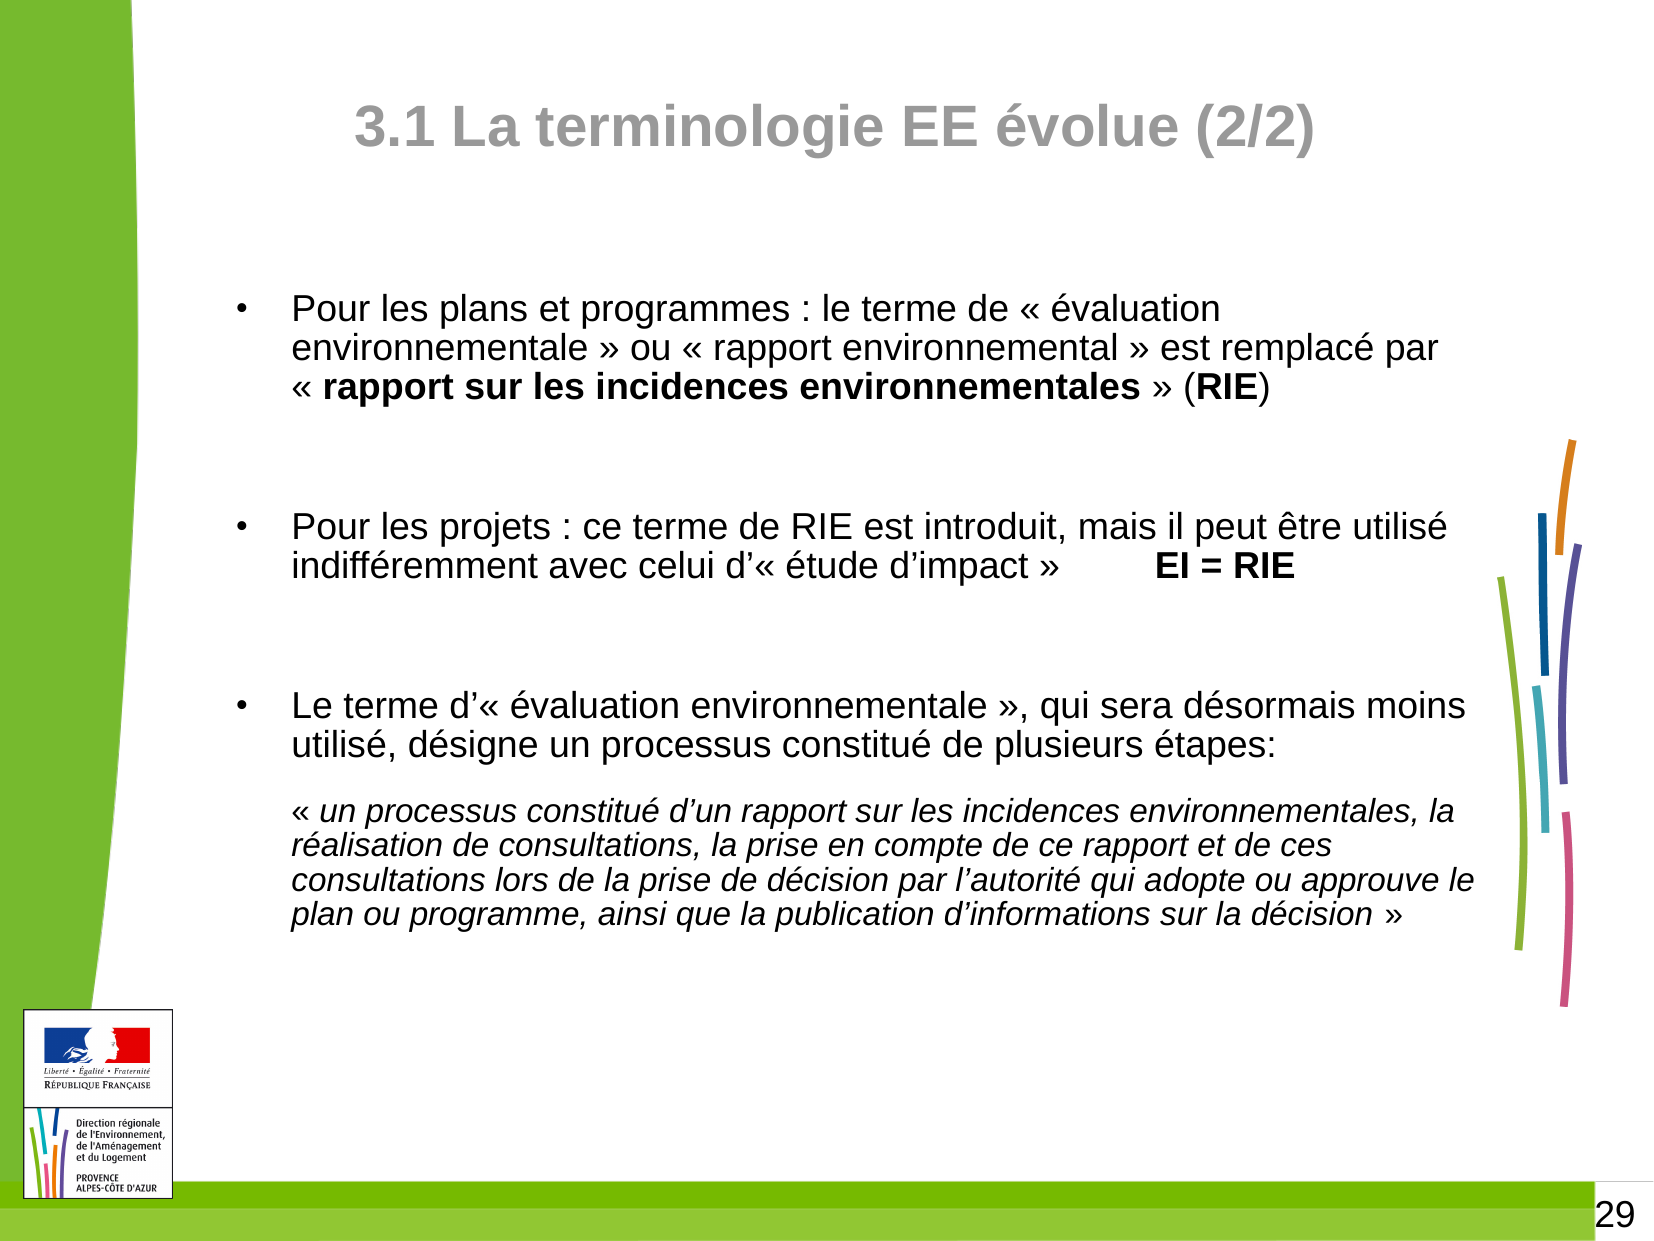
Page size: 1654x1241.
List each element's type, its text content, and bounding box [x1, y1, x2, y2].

list Pour les plans et programmes : le terme de « évaluation environnementale » ou « rapport environnemental » est remplacé par « rapport sur les incidences environnementales » (RIE) Pour les projets : ce terme de RIE est introduit, mais il peut être utilisé indifféremment avec celui d’« étude d’impact » EI = RIE Le terme d’« évaluation environnementale », qui sera désormais moins utilisé, désigne un processus constitué de plusieurs étapes: « un processus constitué d’un rapport sur les incidences environnementales, la réalisation de consultations, la prise en compte de ce rapport et de ces consultations lors de la prise de décision par l’autorité qui adopte ou approuve le plan ou programme, ainsi que la publication d’informations sur la décision » [179, 290, 1509, 1010]
title 3.1 La terminologie EE évolue (2/2) [165, 49, 1506, 207]
picture [0, 0, 1654, 1241]
